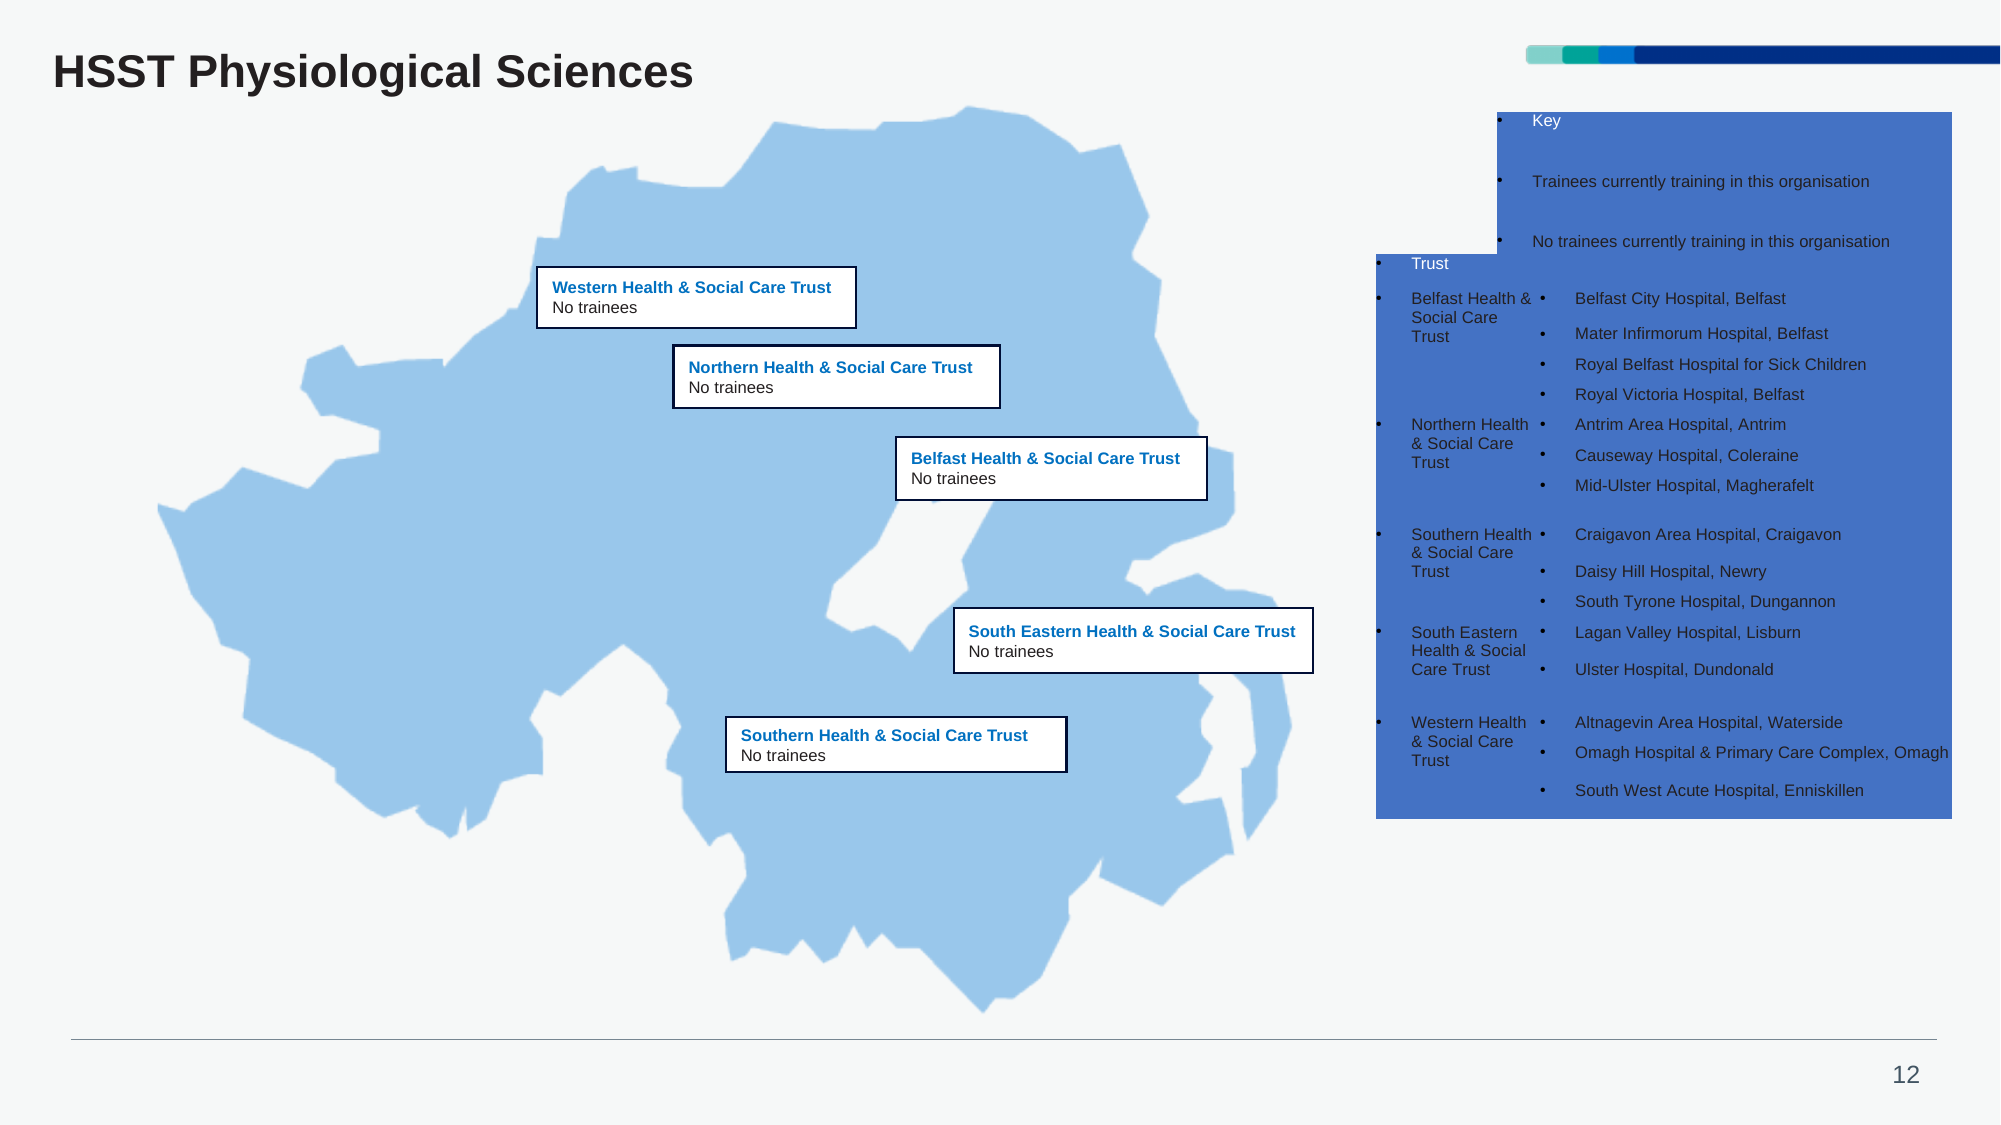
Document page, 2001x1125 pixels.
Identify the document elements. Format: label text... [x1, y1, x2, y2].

text_box HSST Physiological Sciences [37, 33, 875, 105]
table_cell Belfast City Hospital, Belfast [1540, 292, 1952, 325]
table_cell Northern Health & Social Care Trust [1376, 416, 1540, 525]
table_cell Western Health & Social Care Trust [1376, 714, 1540, 819]
table_cell Craigavon Area Hospital, Craigavon [1540, 525, 1952, 562]
text_box South Eastern Health & Social Care Trust No trainees [954, 608, 1313, 673]
table_cell Causeway Hospital, Coleraine [1540, 446, 1952, 476]
table_cell Royal Belfast Hospital for Sick Children [1540, 355, 1952, 385]
table_cell [1894, 172, 1952, 232]
table_cell Trainees currently training in this organisation [1497, 172, 1894, 232]
table_cell Daisy Hill Hospital, Newry [1540, 562, 1952, 593]
table_cell Belfast Health & Social Care Trust [1376, 290, 1540, 416]
text_box Northern Health & Social Care Trust No trainees [674, 345, 1000, 408]
table_header Key [1497, 112, 1894, 172]
table_cell Mid-Ulster Hospital, Magherafelt [1540, 476, 1952, 525]
table_header Trust [1376, 254, 1497, 290]
table_cell South Eastern Health & Social Care Trust [1376, 623, 1540, 714]
table_cell Mater Infirmorum Hospital, Belfast [1540, 325, 1952, 355]
text_box Southern Health & Social Care Trust No trainees [726, 717, 1066, 772]
table_cell Lagan Valley Hospital, Lisburn [1540, 623, 1952, 660]
table_cell Omagh Hospital & Primary Care Complex, Omagh [1540, 744, 1952, 781]
table_cell South Tyrone Hospital, Dungannon [1540, 593, 1952, 623]
table_cell Altnagevin Area Hospital, Waterside [1540, 714, 1952, 744]
table_cell South West Acute Hospital, Enniskillen [1540, 781, 1952, 819]
table_cell No trainees currently training in this organisation [1497, 232, 1894, 292]
table_cell Royal Victoria Hospital, Belfast [1540, 385, 1952, 416]
table_header [1894, 112, 1952, 172]
picture [144, 94, 1307, 1031]
table_cell Southern Health & Social Care Trust [1376, 525, 1540, 623]
text_box Belfast Health & Social Care Trust No trainees [896, 437, 1207, 500]
table_cell Ulster Hospital, Dundonald [1540, 660, 1952, 714]
table_cell [1894, 232, 1952, 292]
text_box Western Health & Social Care Trust No trainees [537, 267, 856, 328]
table_cell Antrim Area Hospital, Antrim [1540, 416, 1952, 446]
